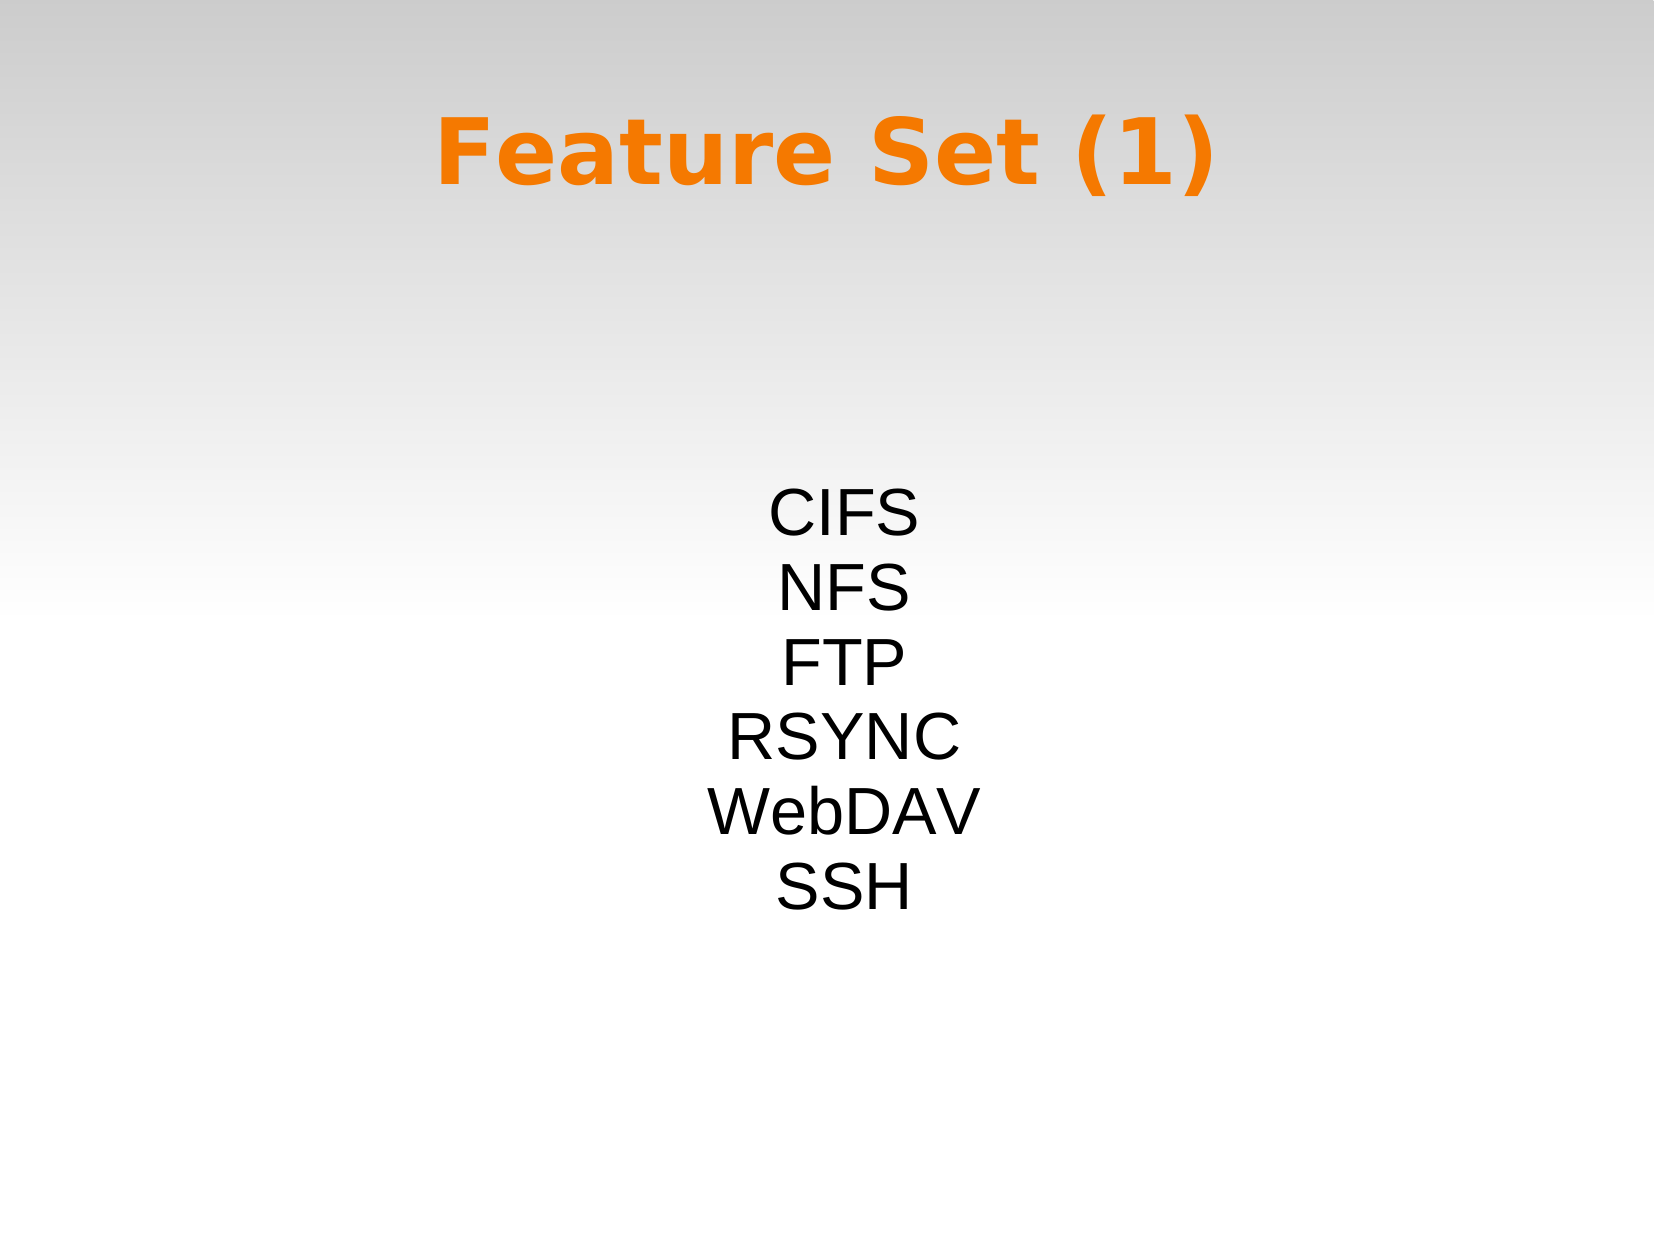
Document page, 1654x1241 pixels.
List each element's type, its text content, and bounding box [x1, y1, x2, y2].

title Feature Set (1) [82, 49, 1571, 257]
subtitle CIFS NFS FTP RSYNC WebDAV SSH [82, 290, 1571, 1109]
